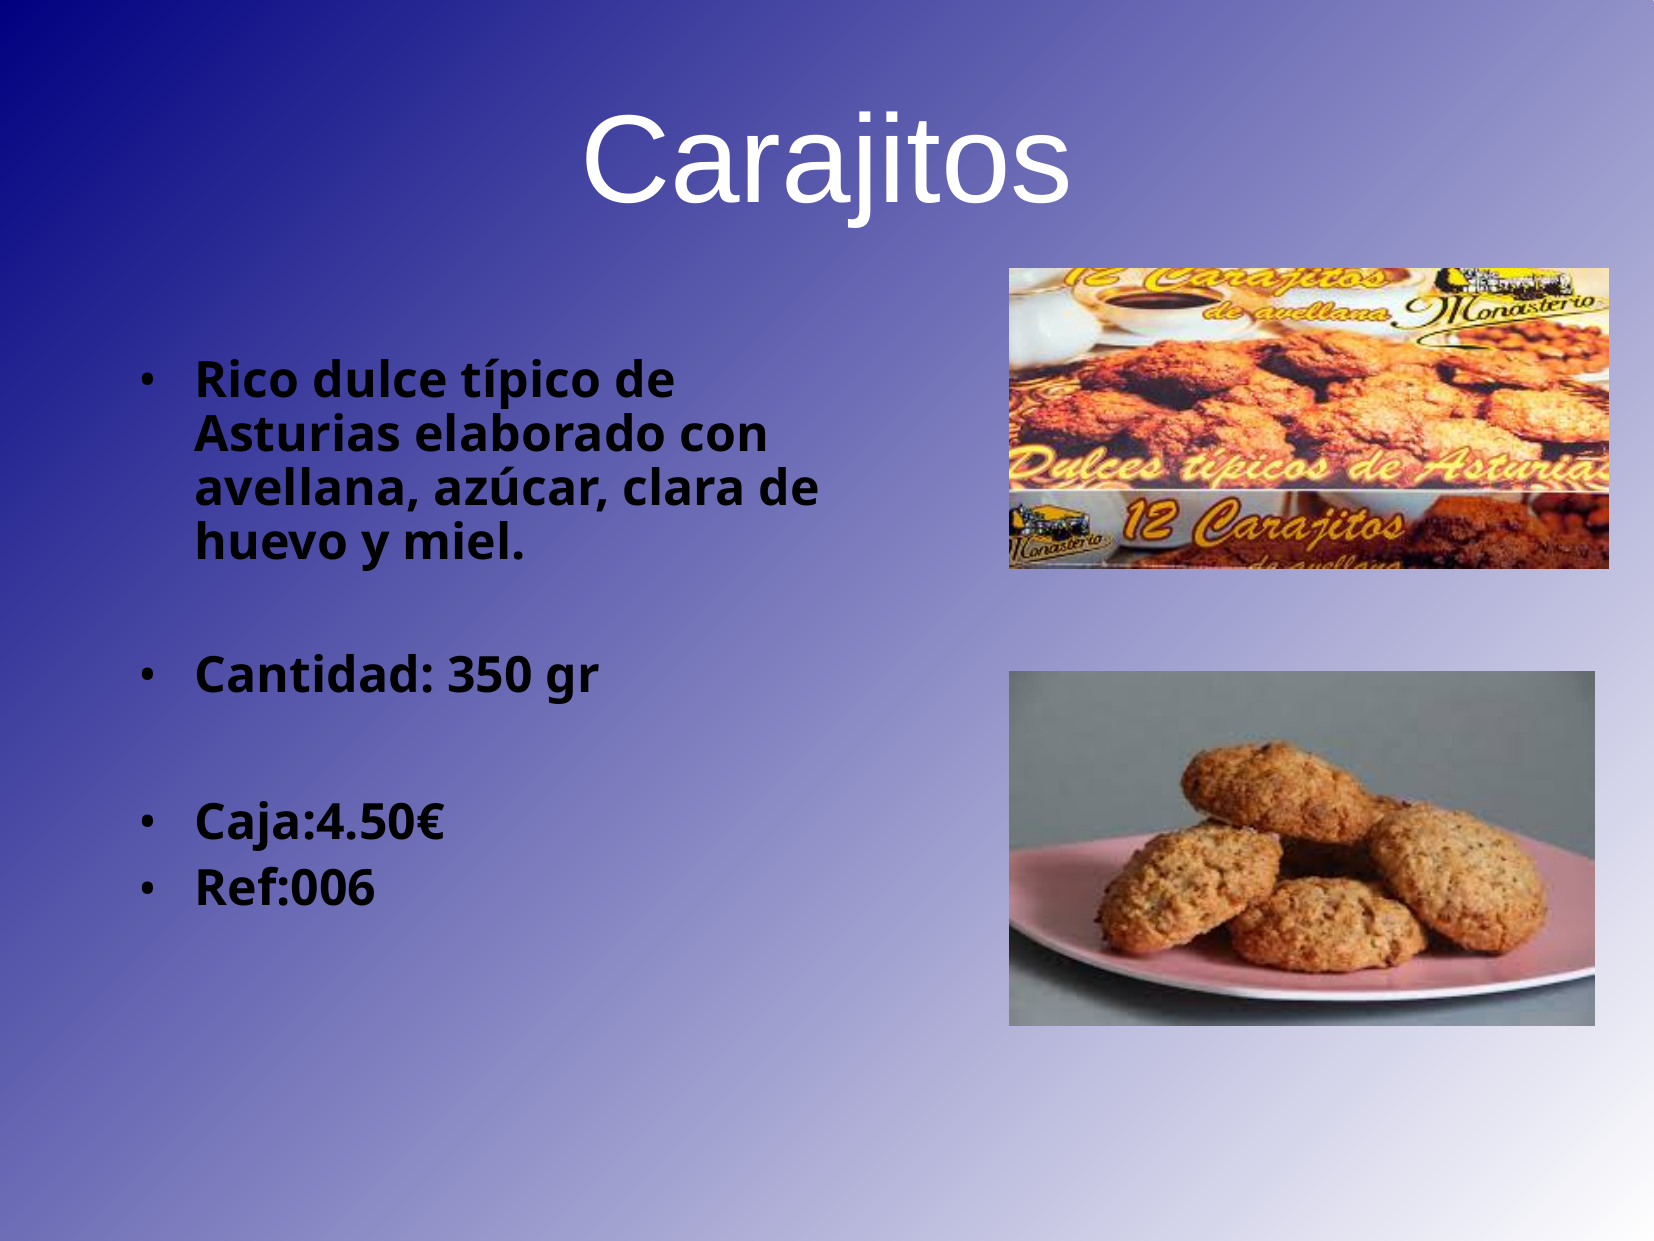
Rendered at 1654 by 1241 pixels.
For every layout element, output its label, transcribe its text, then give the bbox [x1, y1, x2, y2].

list Rico dulce típico de Asturias elaborado con avellana, azúcar, clara de huevo y miel. Cantidad: 350 gr Caja:4.50€ Ref:006 [123, 346, 854, 1165]
picture [1009, 268, 1609, 569]
picture [1009, 671, 1595, 1026]
title Carajitos [82, 49, 1571, 257]
